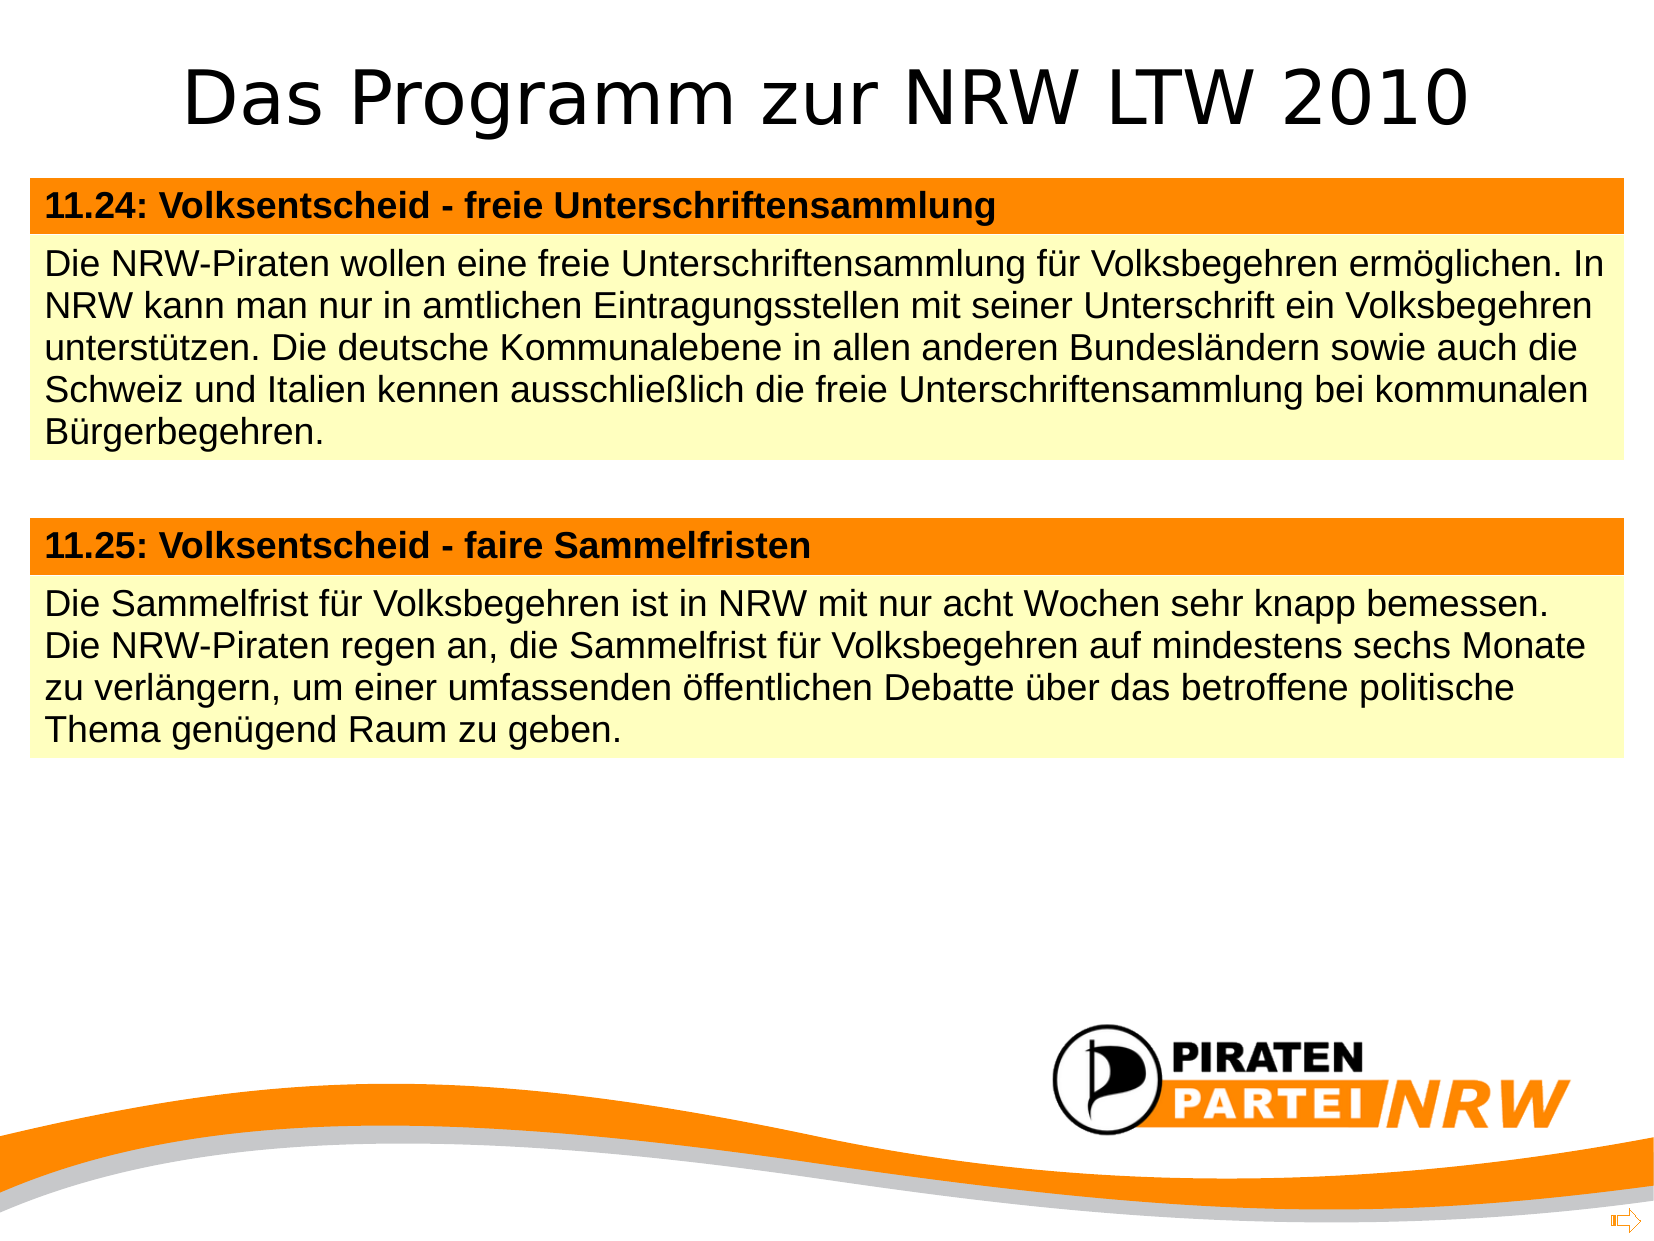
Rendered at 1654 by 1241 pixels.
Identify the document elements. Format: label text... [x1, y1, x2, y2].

title Das Programm zur NRW LTW 2010 [82, 54, 1571, 143]
table_header 11.24: Volksentscheid - freie Unterschriftensammlung [30, 178, 1624, 234]
table_cell Die Sammelfrist für Volksbegehren ist in NRW mit nur acht Wochen sehr knapp bemessen. Die NRW-Piraten regen an, die Sammelfrist für Volksbegehren auf mindestens sechs Monate zu verlängern, um einer umfassenden öffentlichen Debatte über das betroffene politische Thema genügend Raum zu geben. [30, 576, 1624, 758]
table_cell 11.25: Volksentscheid - faire Sammelfristen [30, 518, 1624, 575]
table_cell Die NRW-Piraten wollen eine freie Unterschriftensammlung für Volksbegehren ermöglichen. In NRW kann man nur in amtlichen Eintragungsstellen mit seiner Unterschrift ein Volksbegehren unterstützen. Die deutsche Kommunalebene in allen anderen Bundesländern sowie auch die Schweiz und Italien kennen ausschließlich die freie Unterschriftensammlung bei kommunalen Bürgerbegehren. [30, 235, 1624, 460]
table_cell [30, 461, 1624, 517]
picture [1045, 1021, 1579, 1140]
